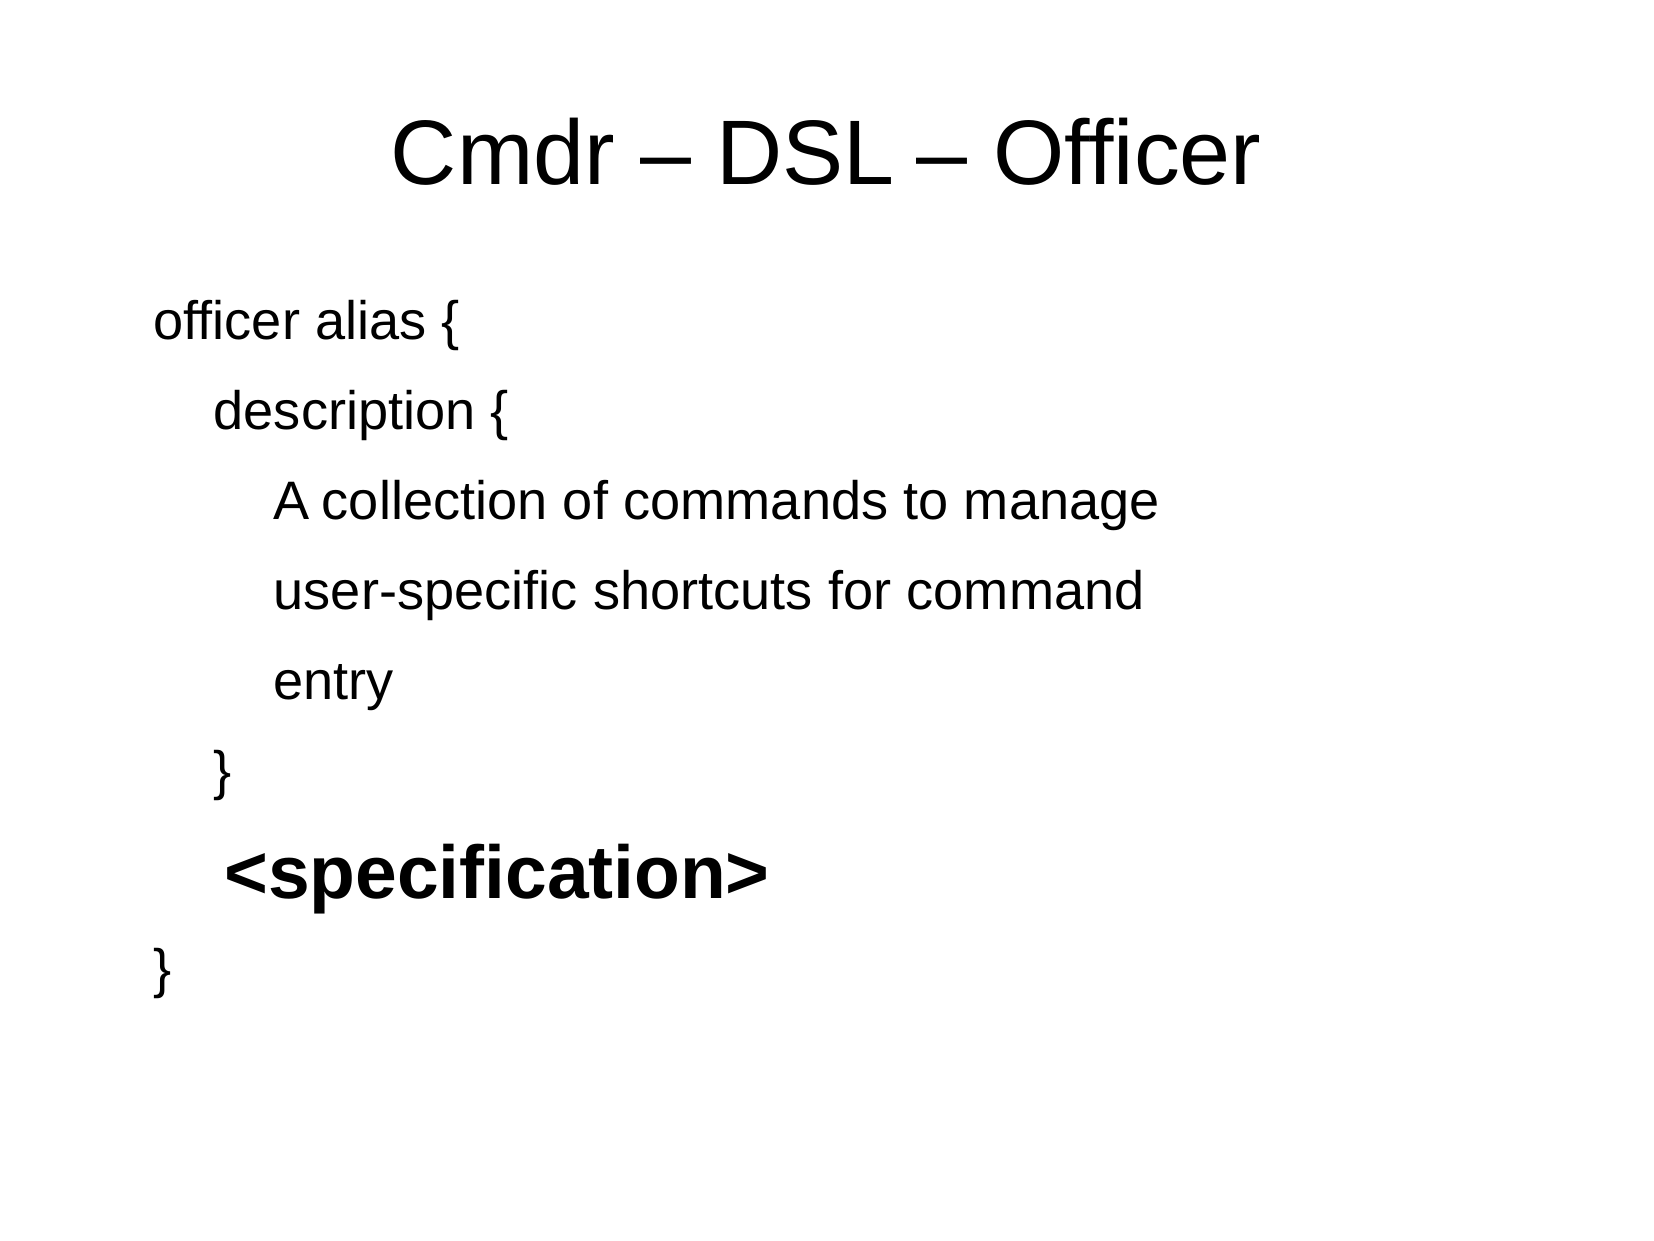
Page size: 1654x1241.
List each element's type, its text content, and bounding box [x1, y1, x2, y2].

title Cmdr – DSL – Officer [82, 56, 1571, 250]
list officer alias { description { A collection of commands to manage user-specific shortcuts for command entry } <specification> } [82, 290, 1571, 1094]
